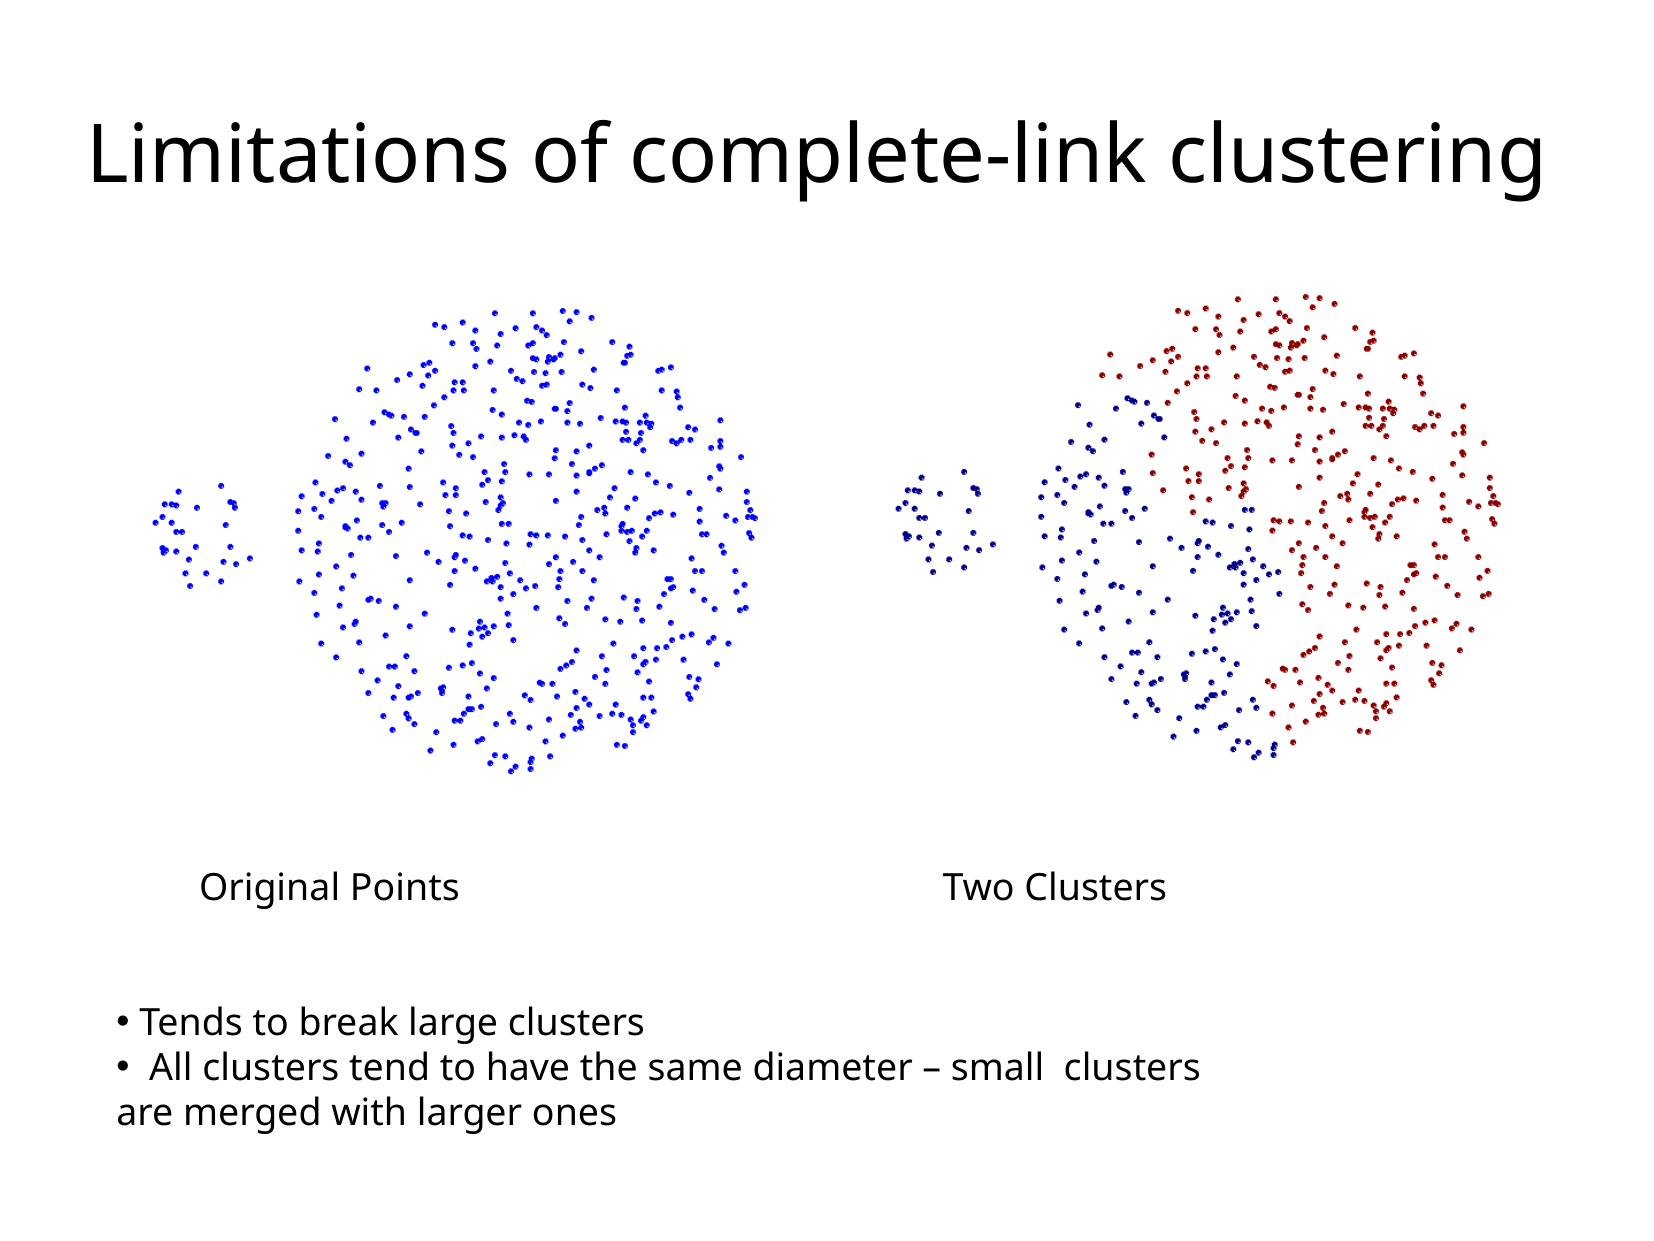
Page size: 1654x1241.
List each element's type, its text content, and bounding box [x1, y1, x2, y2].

text_box Two Clusters [936, 856, 1463, 917]
text_box Tends to break large clusters All clusters tend to have the same diameter – small clusters are merged with larger ones [110, 992, 1257, 1149]
text_box Original Points [192, 856, 719, 917]
title Limitations of complete-link clustering [68, 27, 1567, 261]
picture [55, 247, 1571, 841]
